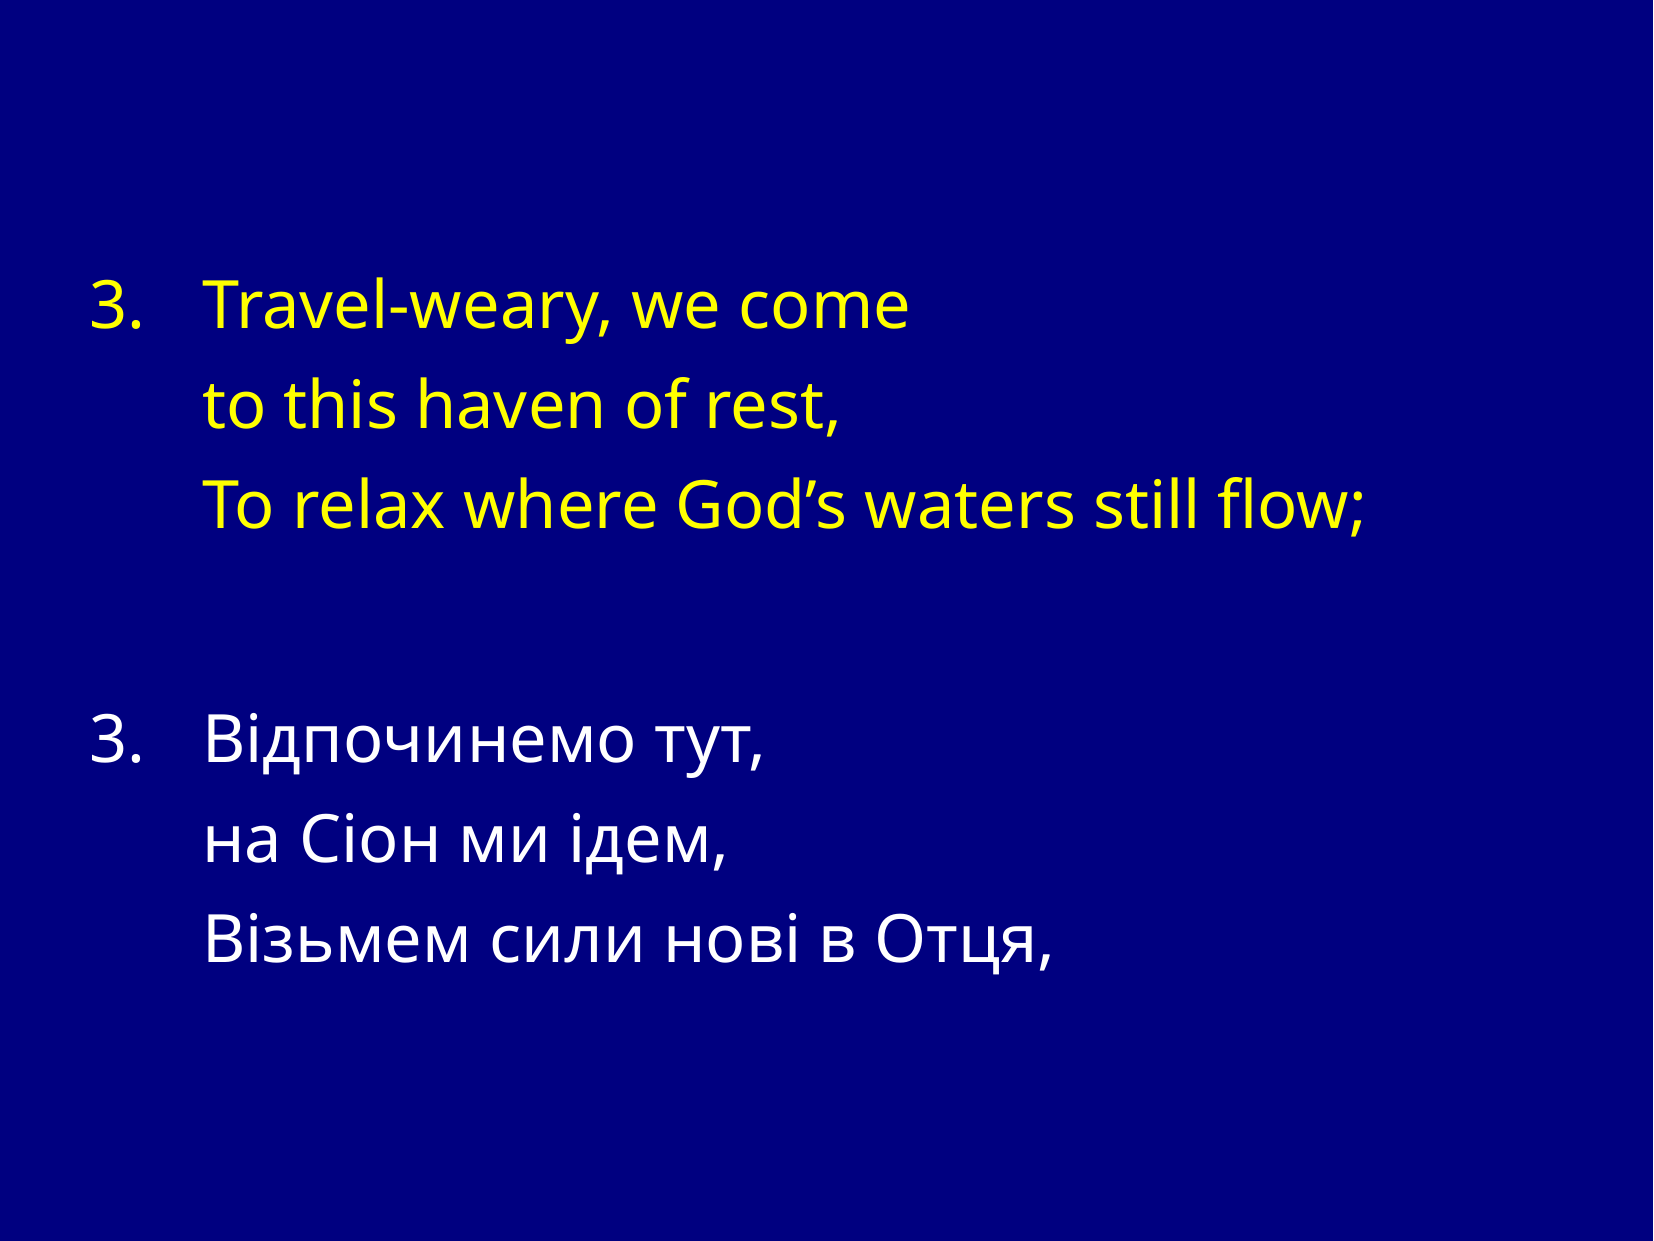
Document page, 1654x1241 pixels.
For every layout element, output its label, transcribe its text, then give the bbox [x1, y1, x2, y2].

text_box 3. Відпочинемо тут, на Сіон ми ідем, Візьмем сили нові в Отця, [75, 675, 1576, 1163]
text_box 3. Travel-weary, we come to this haven of rest, To relax where God’s waters still flow; [75, 150, 1576, 638]
